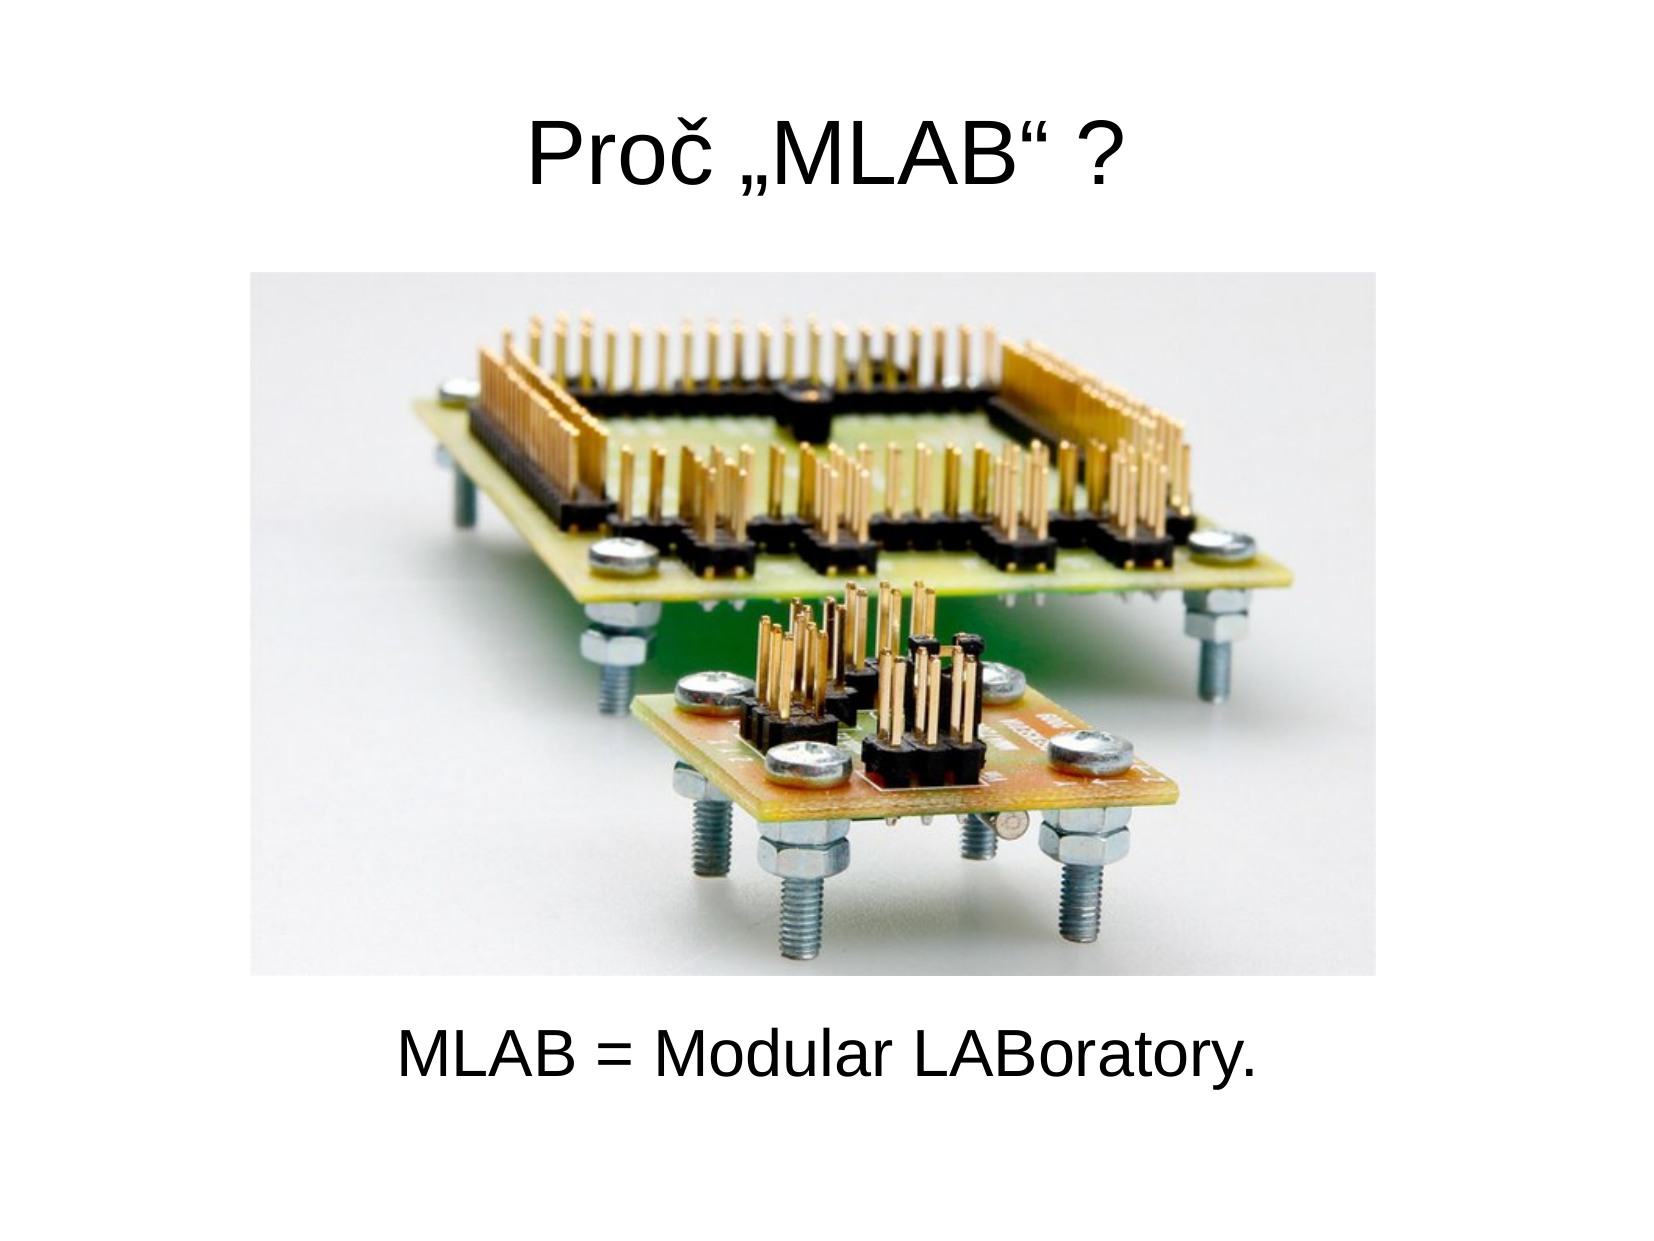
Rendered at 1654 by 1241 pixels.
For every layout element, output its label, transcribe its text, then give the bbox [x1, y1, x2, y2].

picture [250, 272, 1376, 976]
subtitle MLAB = Modular LABoratory. [83, 847, 1572, 1241]
title Proč „MLAB“ ? [82, 49, 1571, 257]
